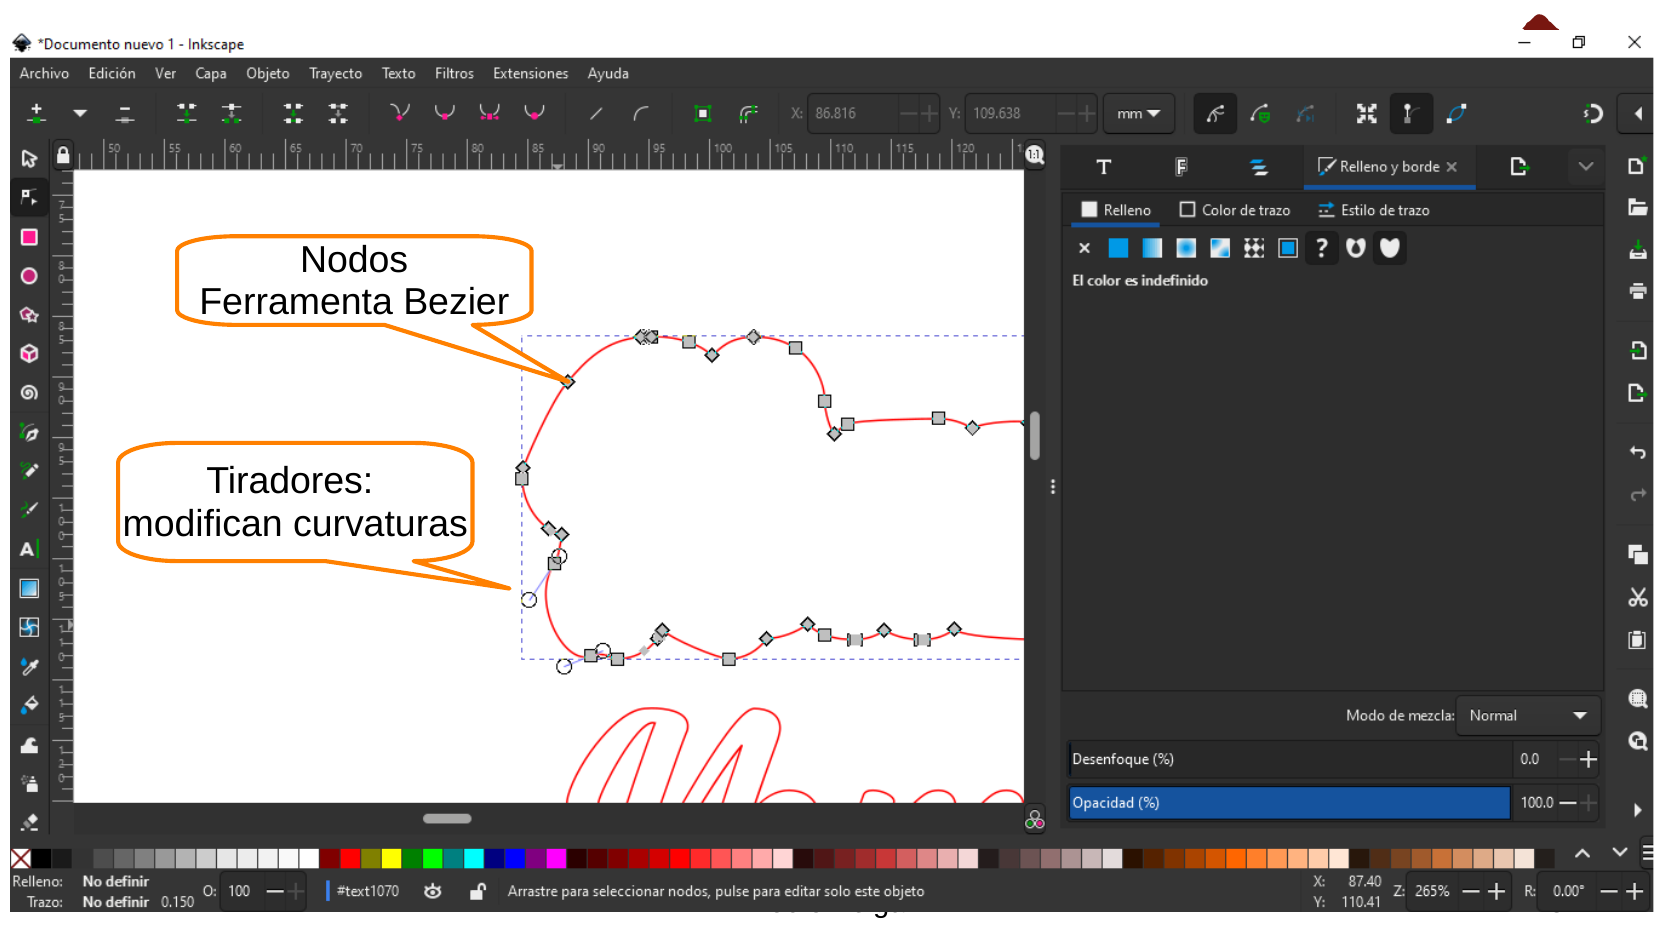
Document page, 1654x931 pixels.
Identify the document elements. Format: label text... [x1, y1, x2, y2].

picture [10, 14, 1654, 912]
text_box Nodos Ferramenta Bezier [177, 236, 569, 382]
text_box Tiradores: modifican curvaturas [118, 442, 510, 589]
